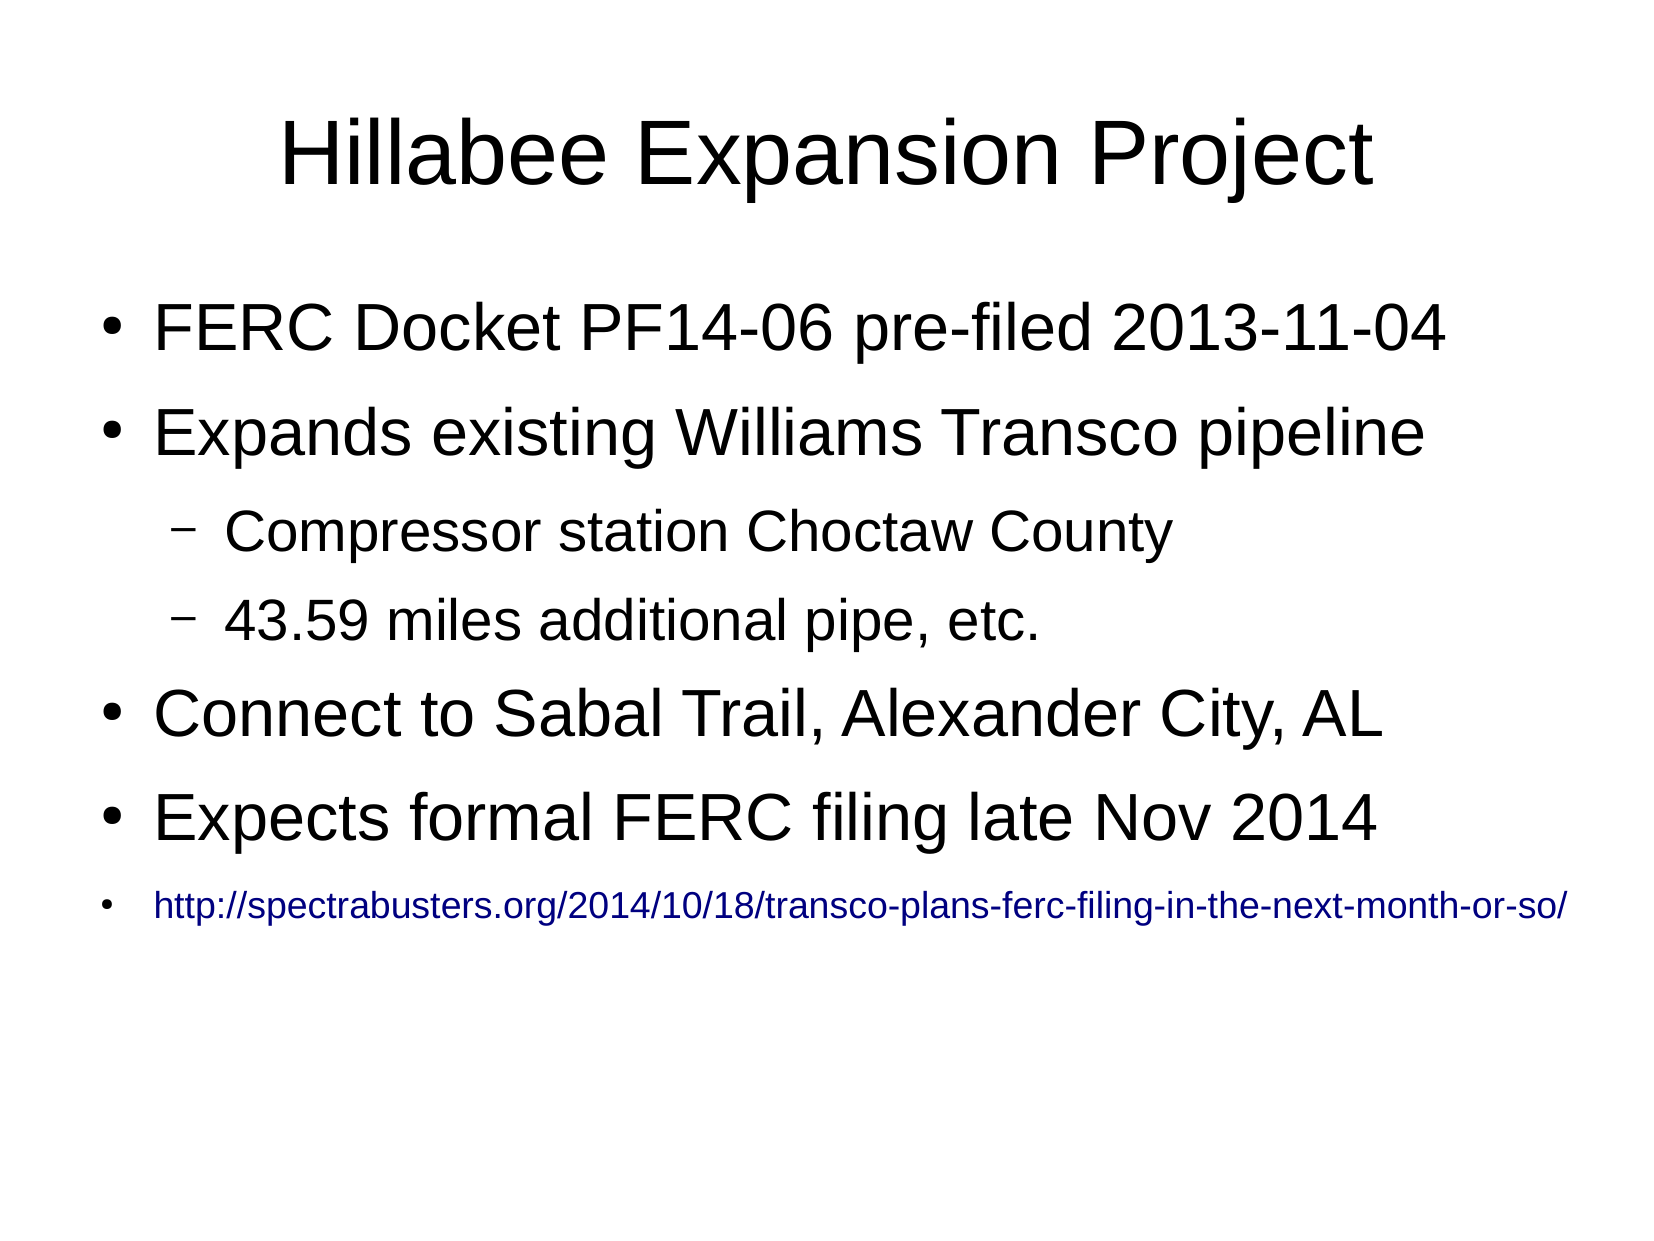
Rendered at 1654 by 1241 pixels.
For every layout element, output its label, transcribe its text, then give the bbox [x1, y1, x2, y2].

title Hillabee Expansion Project [82, 49, 1571, 257]
list FERC Docket PF14-06 pre-filed 2013-11-04 Expands existing Williams Transco pipeline Compressor station Choctaw County 43.59 miles additional pipe, etc. Connect to Sabal Trail, Alexander City, AL Expects formal FERC filing late Nov 2014 http://spectrabusters.org/2014/10/18/transco-plans-ferc-filing-in-the-next-month-or-so/ [82, 290, 1571, 1010]
